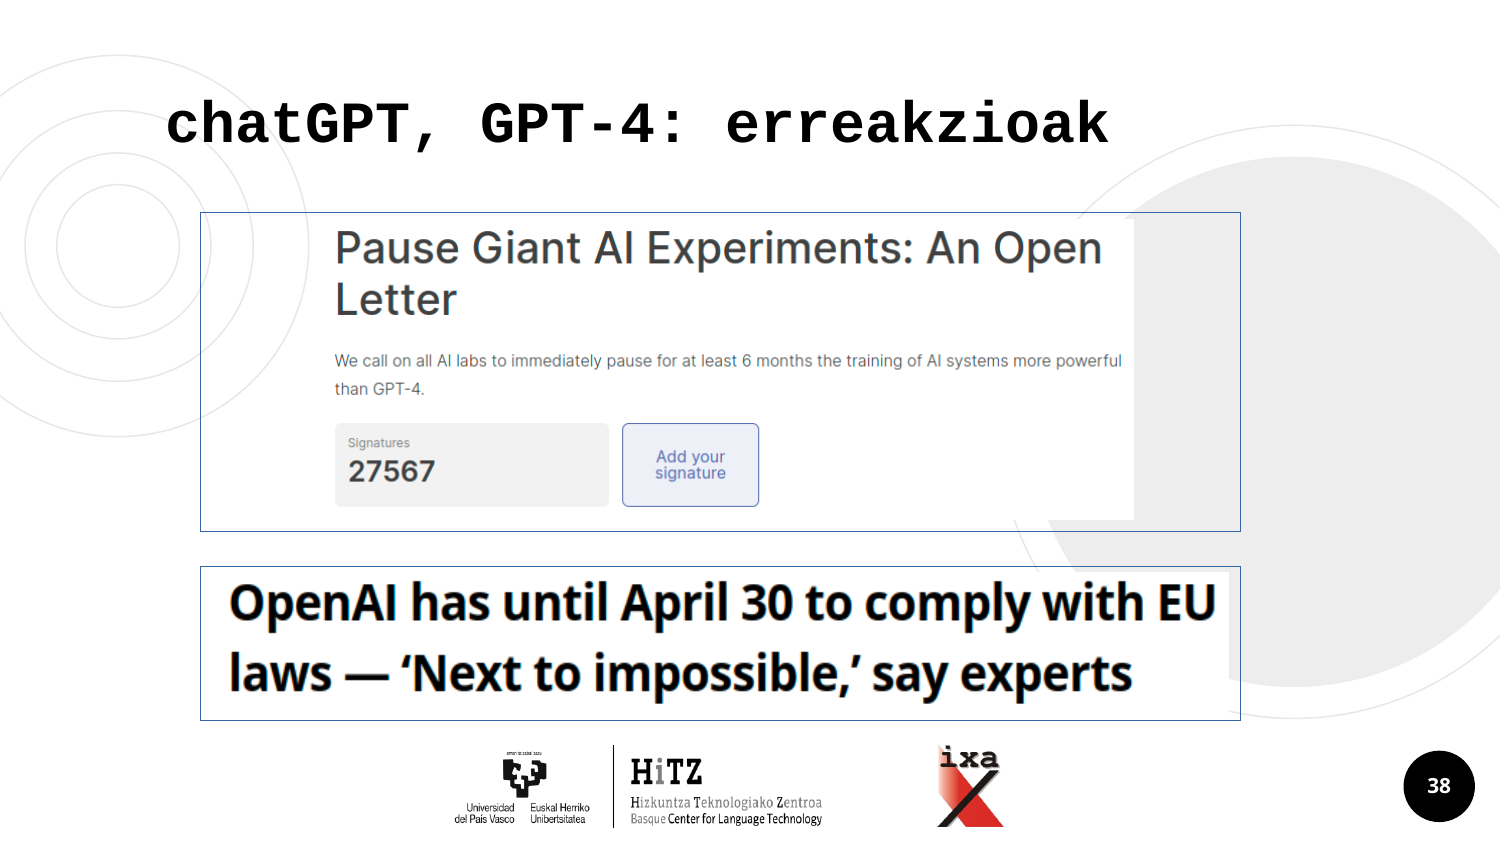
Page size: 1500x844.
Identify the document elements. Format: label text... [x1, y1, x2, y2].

picture [219, 572, 1229, 715]
picture [937, 744, 1004, 827]
title chatGPT, GPT-4: erreakzioak [165, 70, 1312, 183]
picture [330, 219, 1134, 520]
text_box <zenbakia> [1403, 750, 1475, 823]
picture [450, 745, 827, 828]
